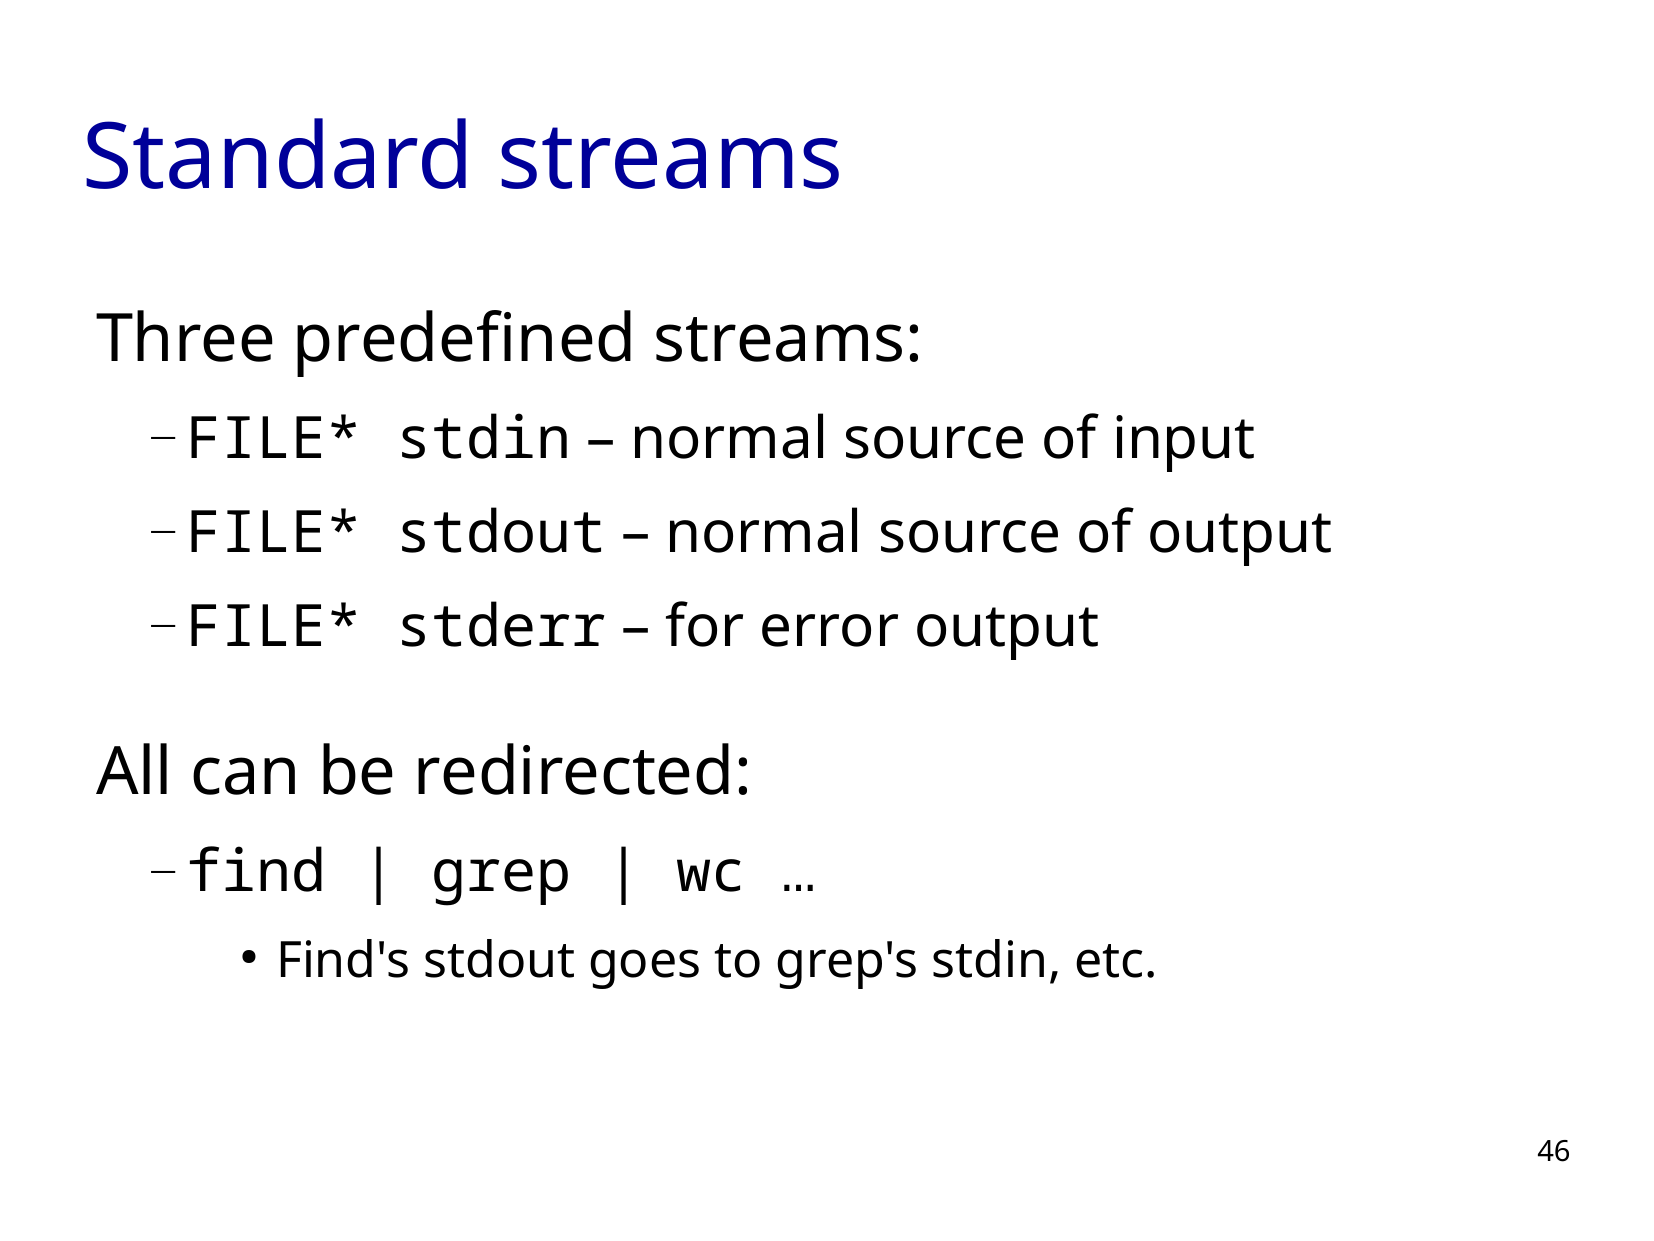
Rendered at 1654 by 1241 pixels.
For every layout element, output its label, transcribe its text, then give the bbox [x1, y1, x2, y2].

list Three predefined streams: FILE* stdin – normal source of input FILE* stdout – normal source of output FILE* stderr – for error output All can be redirected: find | grep | wc … Find's stdout goes to grep's stdin, etc. [60, 290, 1571, 1096]
title Standard streams [82, 49, 1571, 257]
